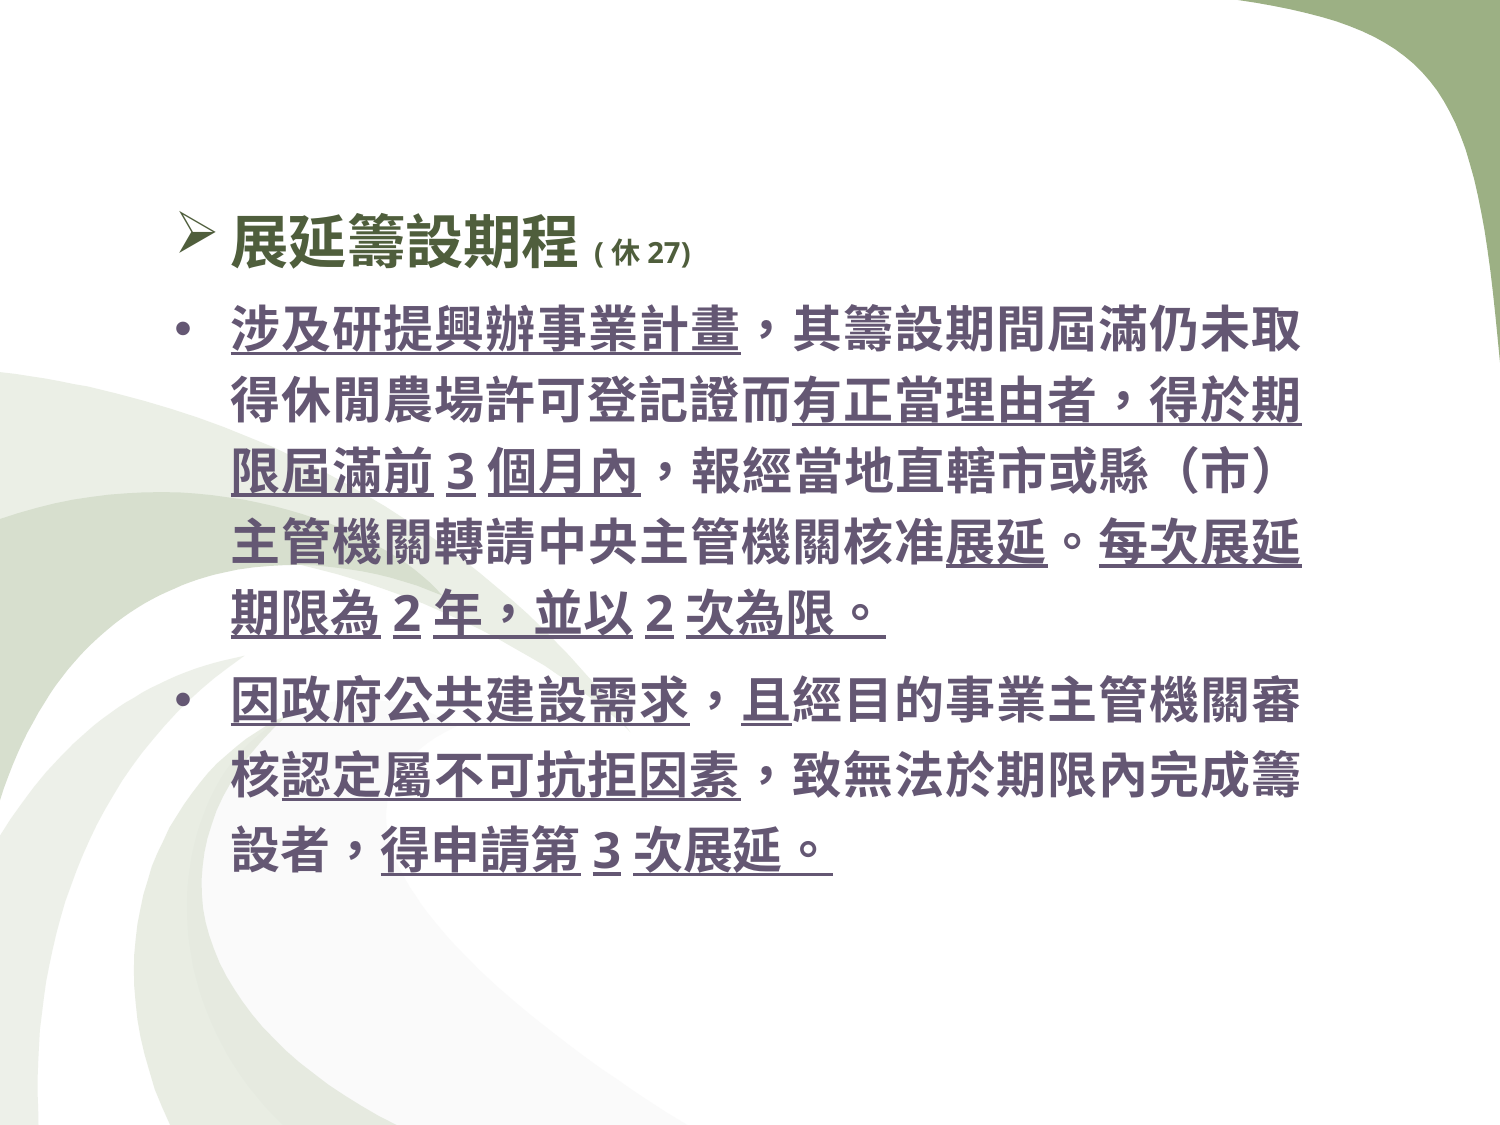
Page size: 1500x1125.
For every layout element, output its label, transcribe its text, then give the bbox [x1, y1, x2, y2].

subtitle 展延籌設期程(休27) 涉及研提興辦事業計畫，其籌設期間屆滿仍未取得休閒農場許可登記證而有正當理由者，得於期限屆滿前3個月內，報經當地直轄市或縣（市）主管機關轉請中央主管機關核准展延。每次展延期限為2年，並以2次為限。 因政府公共建設需求，且經目的事業主管機關審核認定屬不可抗拒因素，致無法於期限內完成籌設者，得申請第3次展延。 [159, 196, 1317, 1059]
